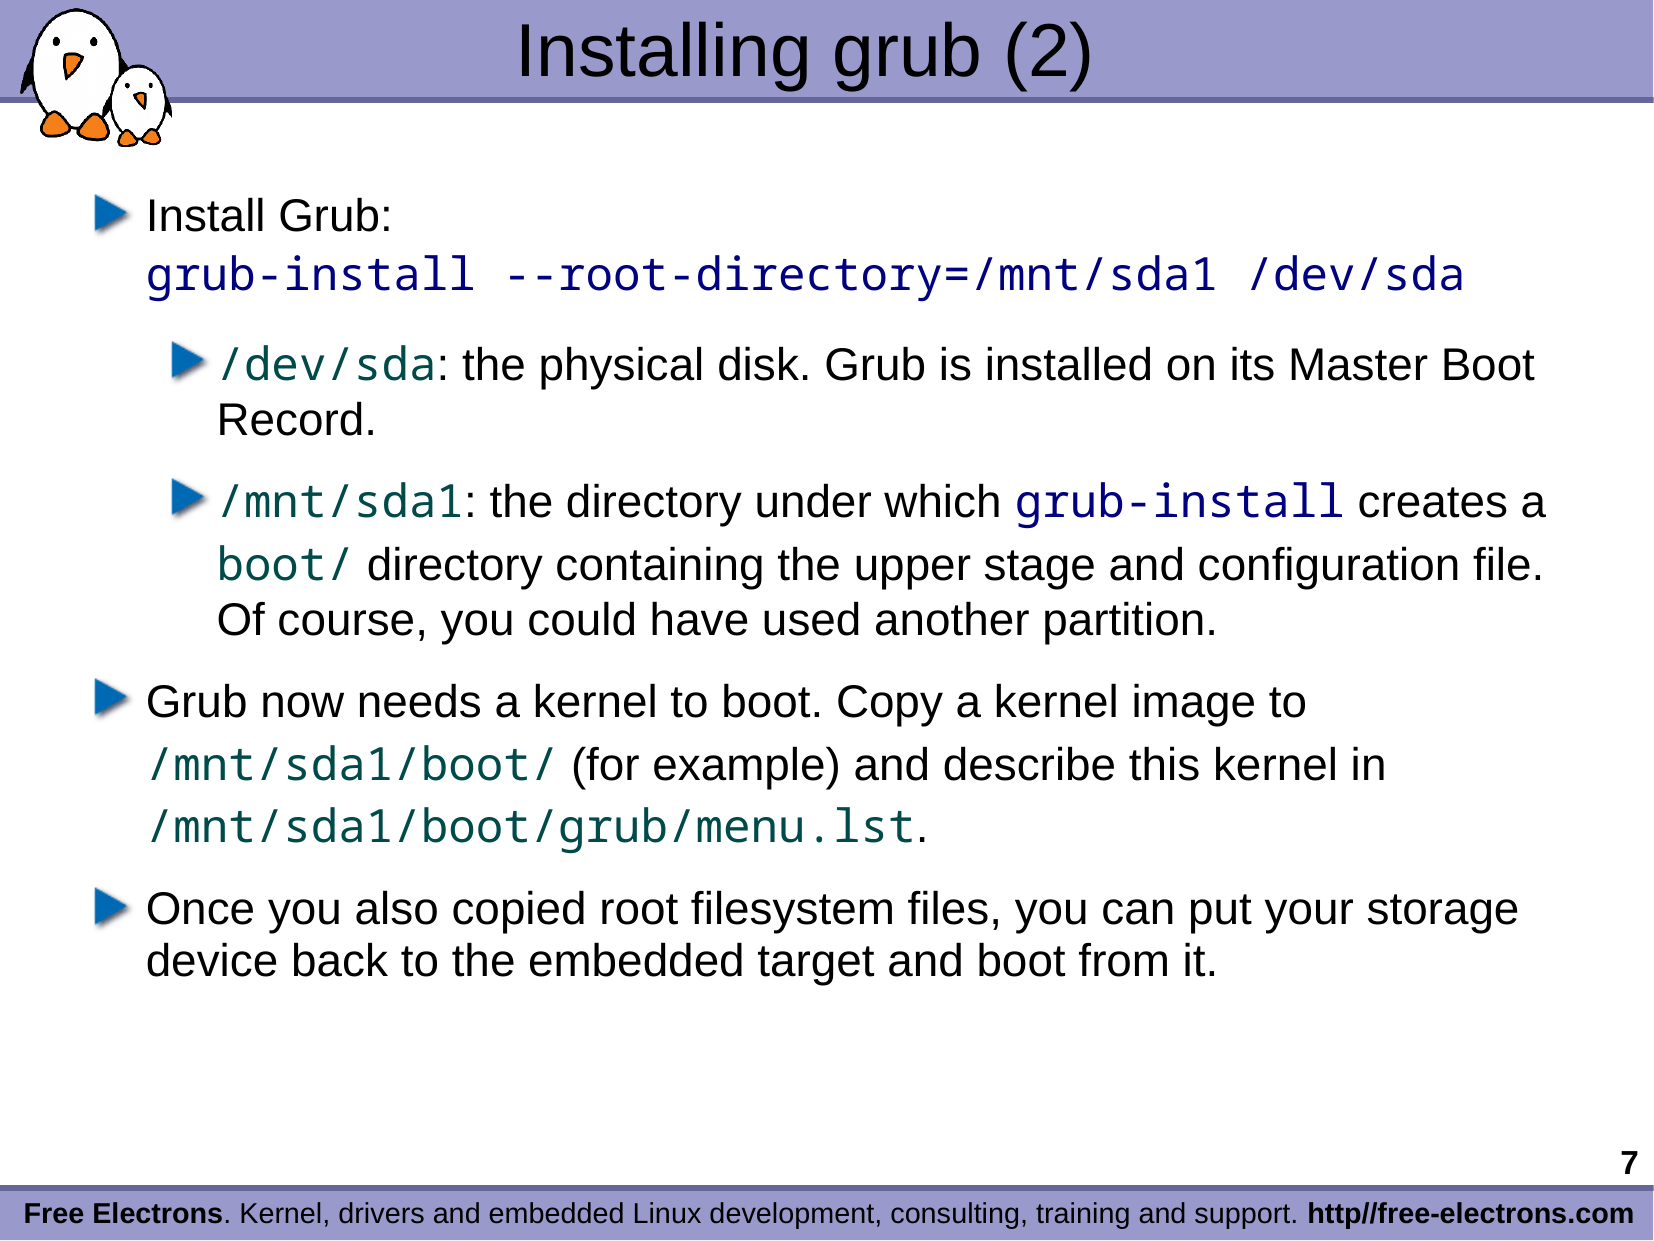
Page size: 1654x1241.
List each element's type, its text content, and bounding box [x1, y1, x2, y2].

list Install Grub: grub-install --root-directory=/mnt/sda1 /dev/sda /dev/sda: the physical disk. Grub is installed on its Master Boot Record. /mnt/sda1: the directory under which grub-install creates a boot/ directory containing the upper stage and configuration file. Of course, you could have used another partition. Grub now needs a kernel to boot. Copy a kernel image to /mnt/sda1/boot/ (for example) and describe this kernel in /mnt/sda1/boot/grub/menu.lst. Once you also copied root filesystem files, you can put your storage device back to the embedded target and boot from it. [75, 190, 1572, 1040]
picture [20, 8, 172, 147]
title Installing grub (2) [60, 0, 1551, 101]
